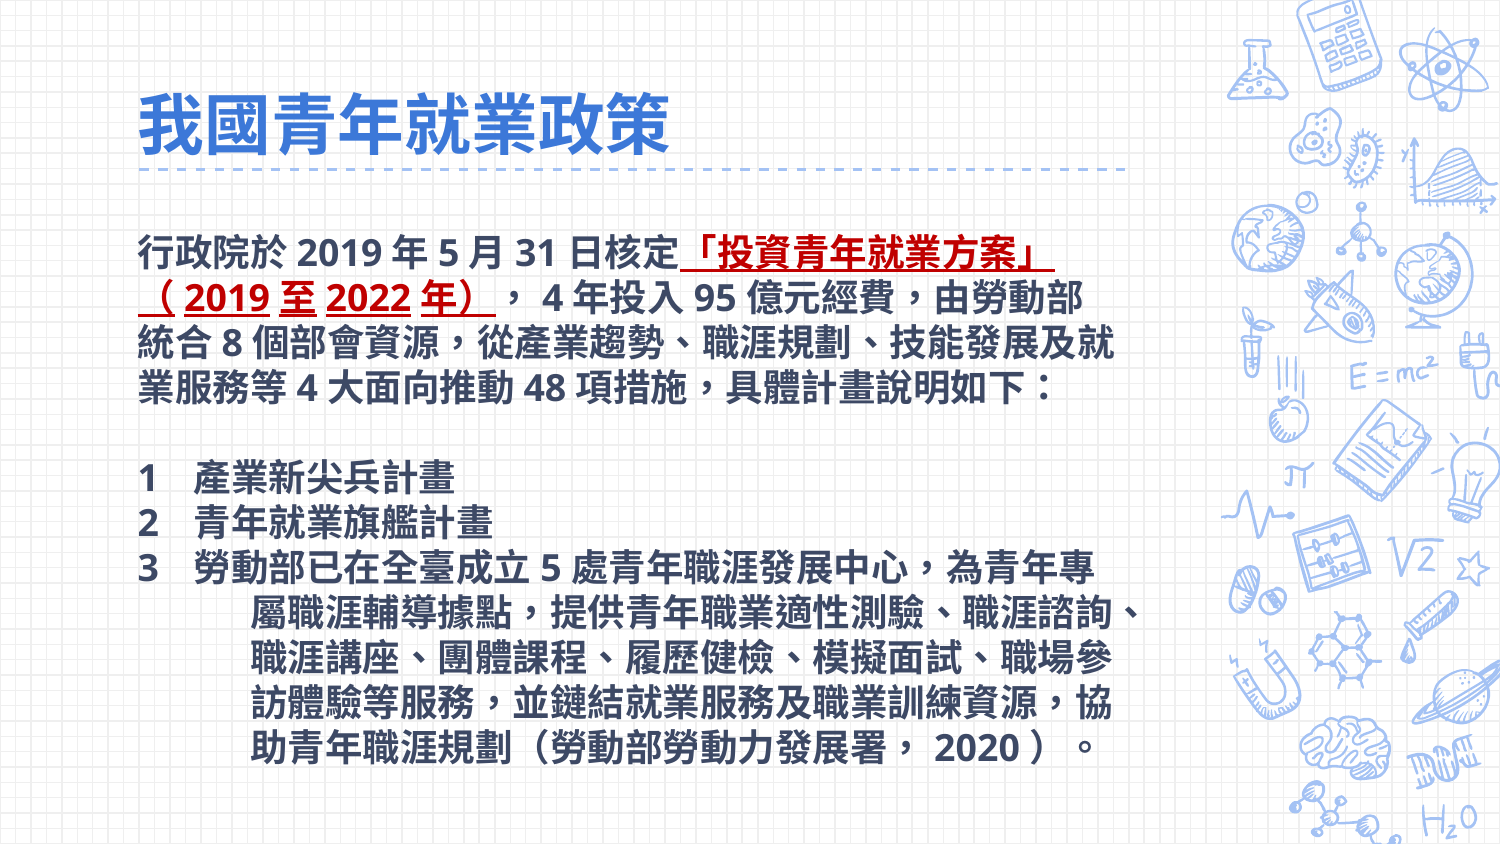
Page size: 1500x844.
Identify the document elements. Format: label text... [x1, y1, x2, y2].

title 我國青年就業政策 [122, 36, 1131, 178]
list 行政院於2019年5月31日核定「投資青年就業方案」（2019至2022年），4年投入95億元經費，由勞動部統合8個部會資源，從產業趨勢、職涯規劃、技能發展及就業服務等4大面向推動48項措施，具體計畫說明如下： 產業新尖兵計畫 青年就業旗艦計畫 勞動部已在全臺成立5處青年職涯發展中心，為青年專屬職涯輔導據點，提供青年職業適性測驗、職涯諮詢、職涯講座、團體課程、履歷健檢、模擬面試、職場參訪體驗等服務，並鏈結就業服務及職業訓練資源，協助青年職涯規劃（勞動部勞動力發展署，2020）。 [122, 213, 1131, 807]
